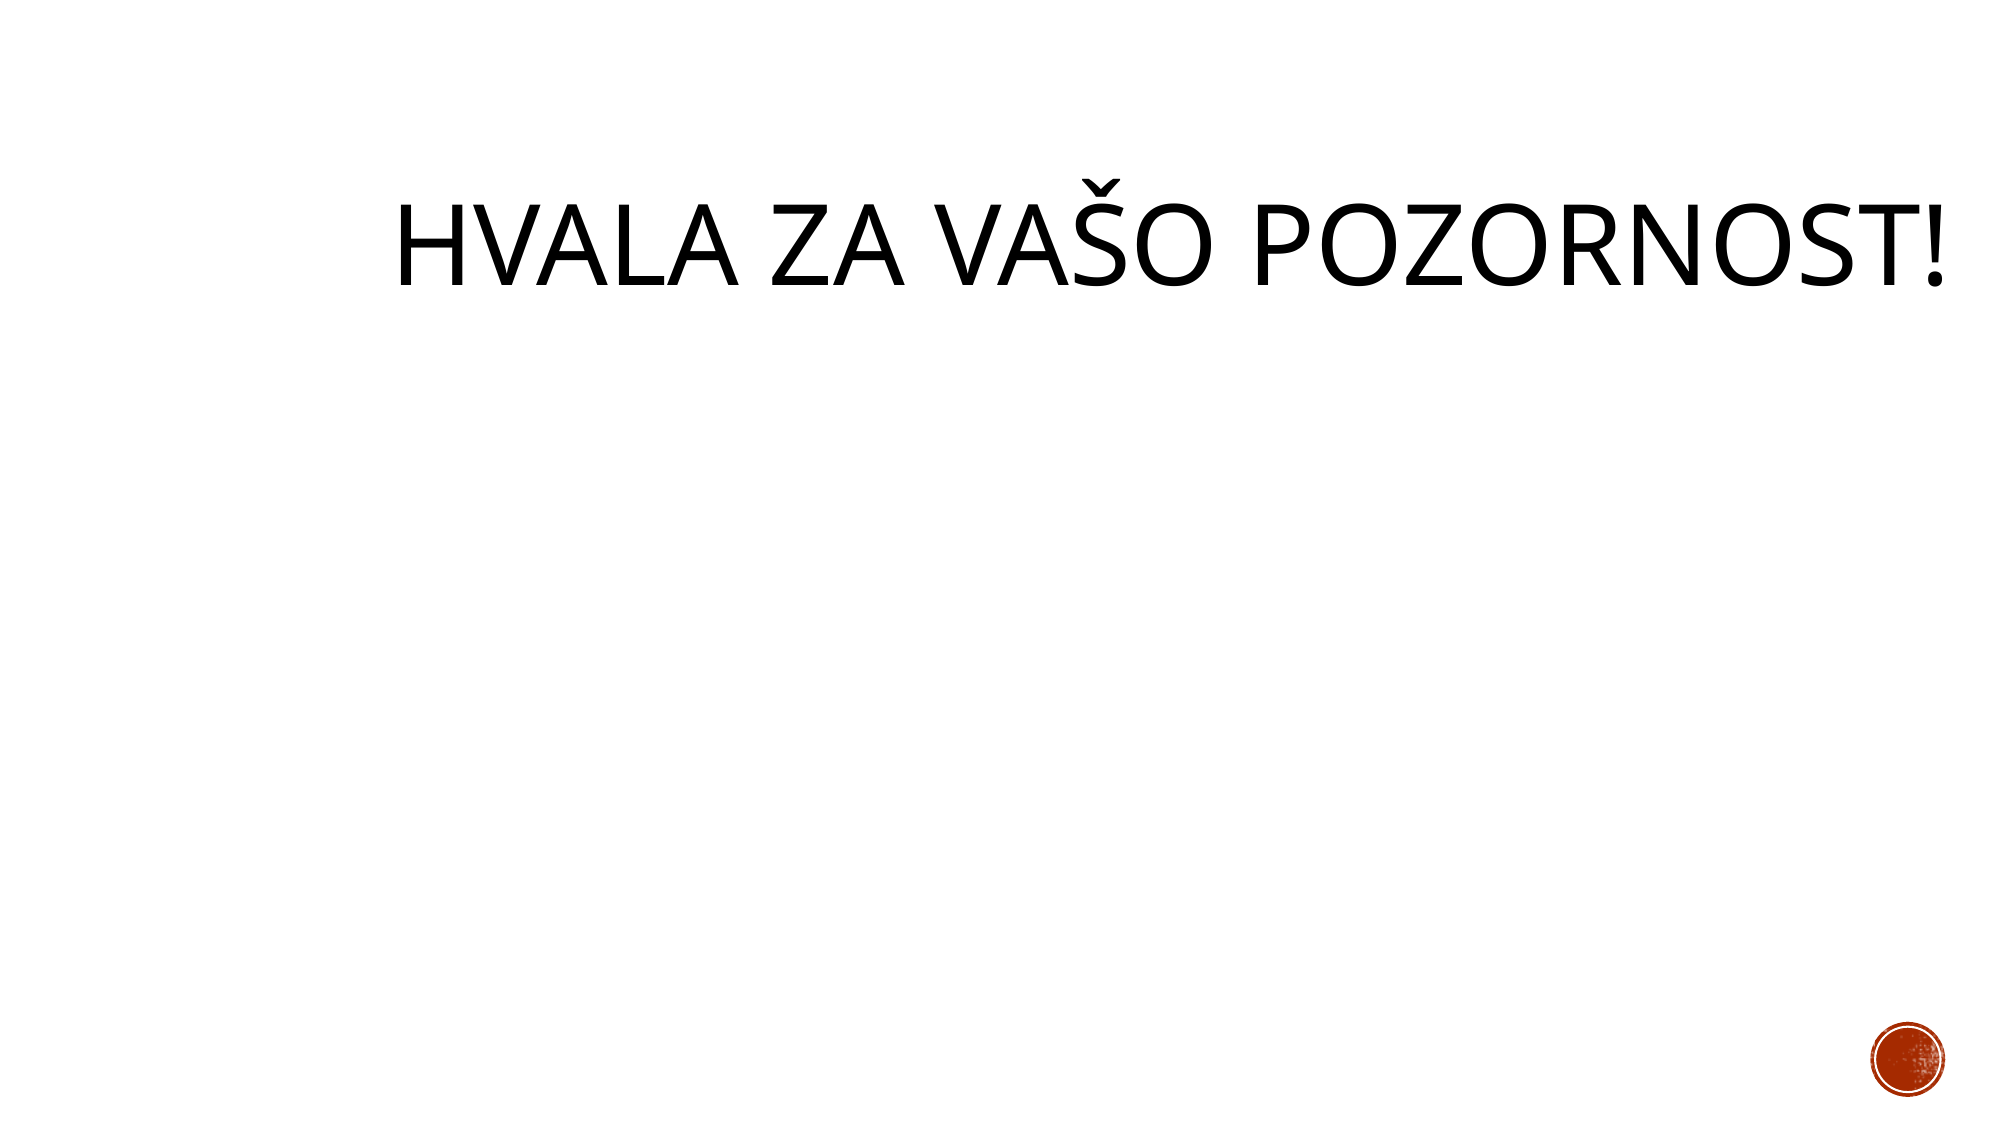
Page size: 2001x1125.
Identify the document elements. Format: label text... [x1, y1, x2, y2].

picture [1870, 1021, 1946, 1097]
title Hvala za vašo pozornost! [375, 116, 2000, 381]
